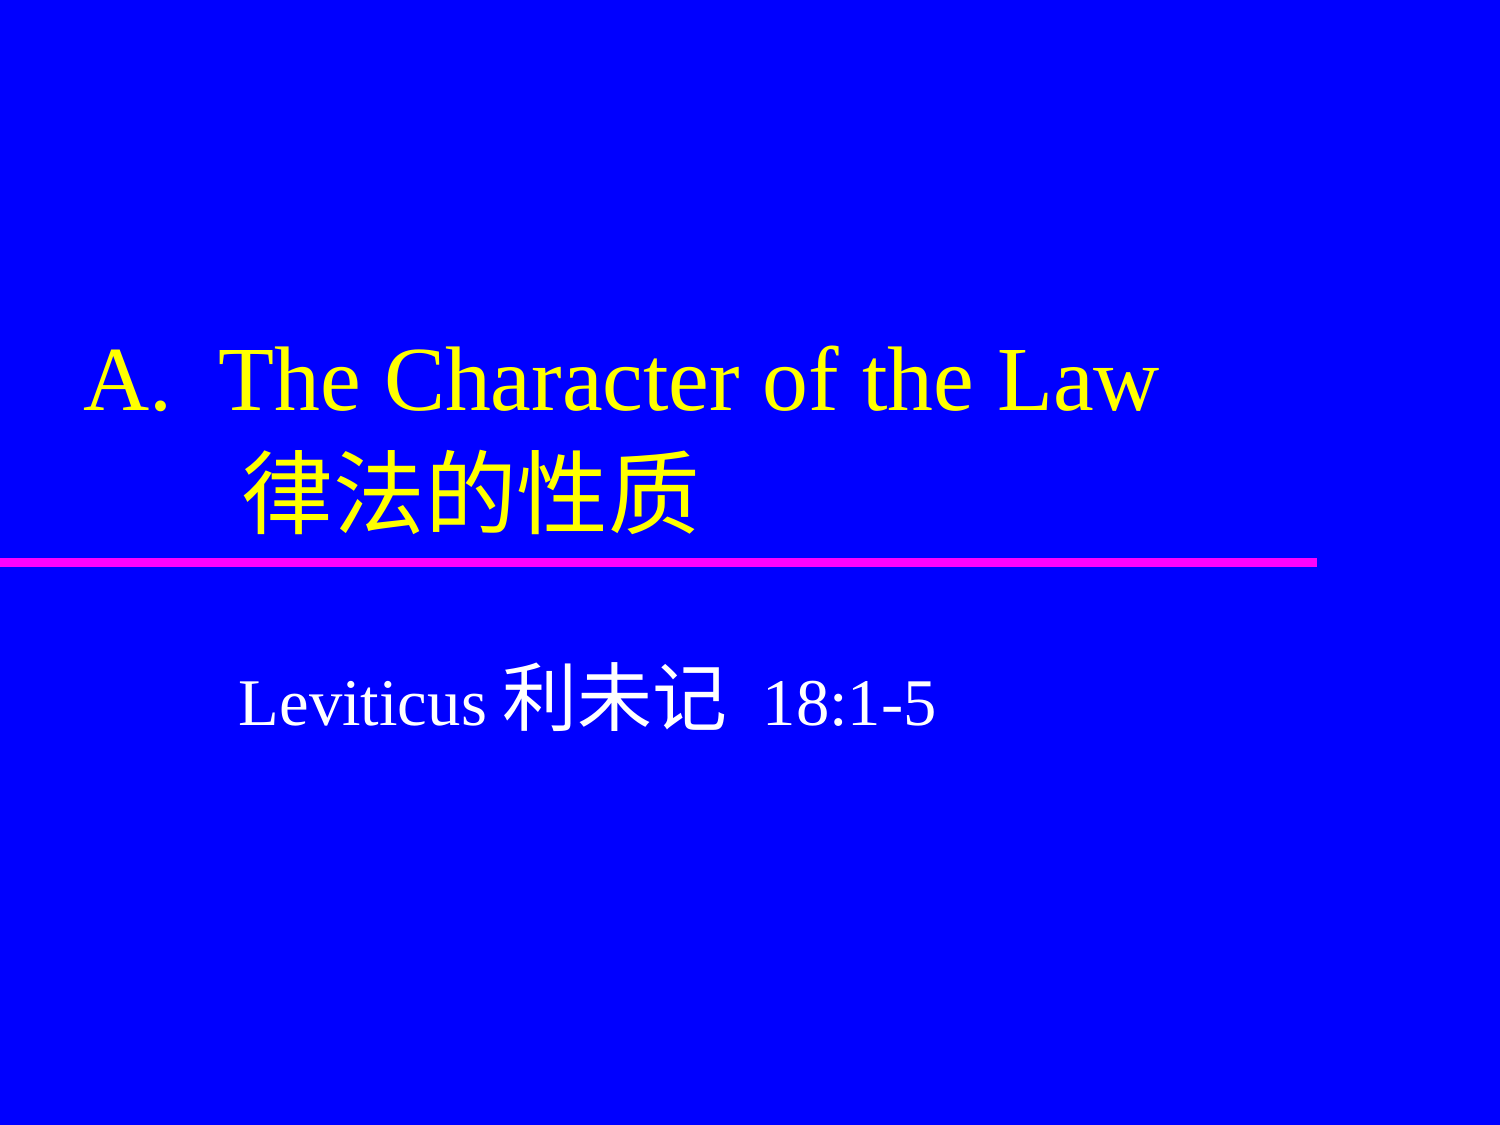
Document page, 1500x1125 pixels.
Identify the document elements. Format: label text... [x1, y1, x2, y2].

title A. The Character of the Law 律法的性质 [68, 338, 1332, 563]
subtitle Leviticus利未记 18:1-5 [223, 637, 1277, 926]
